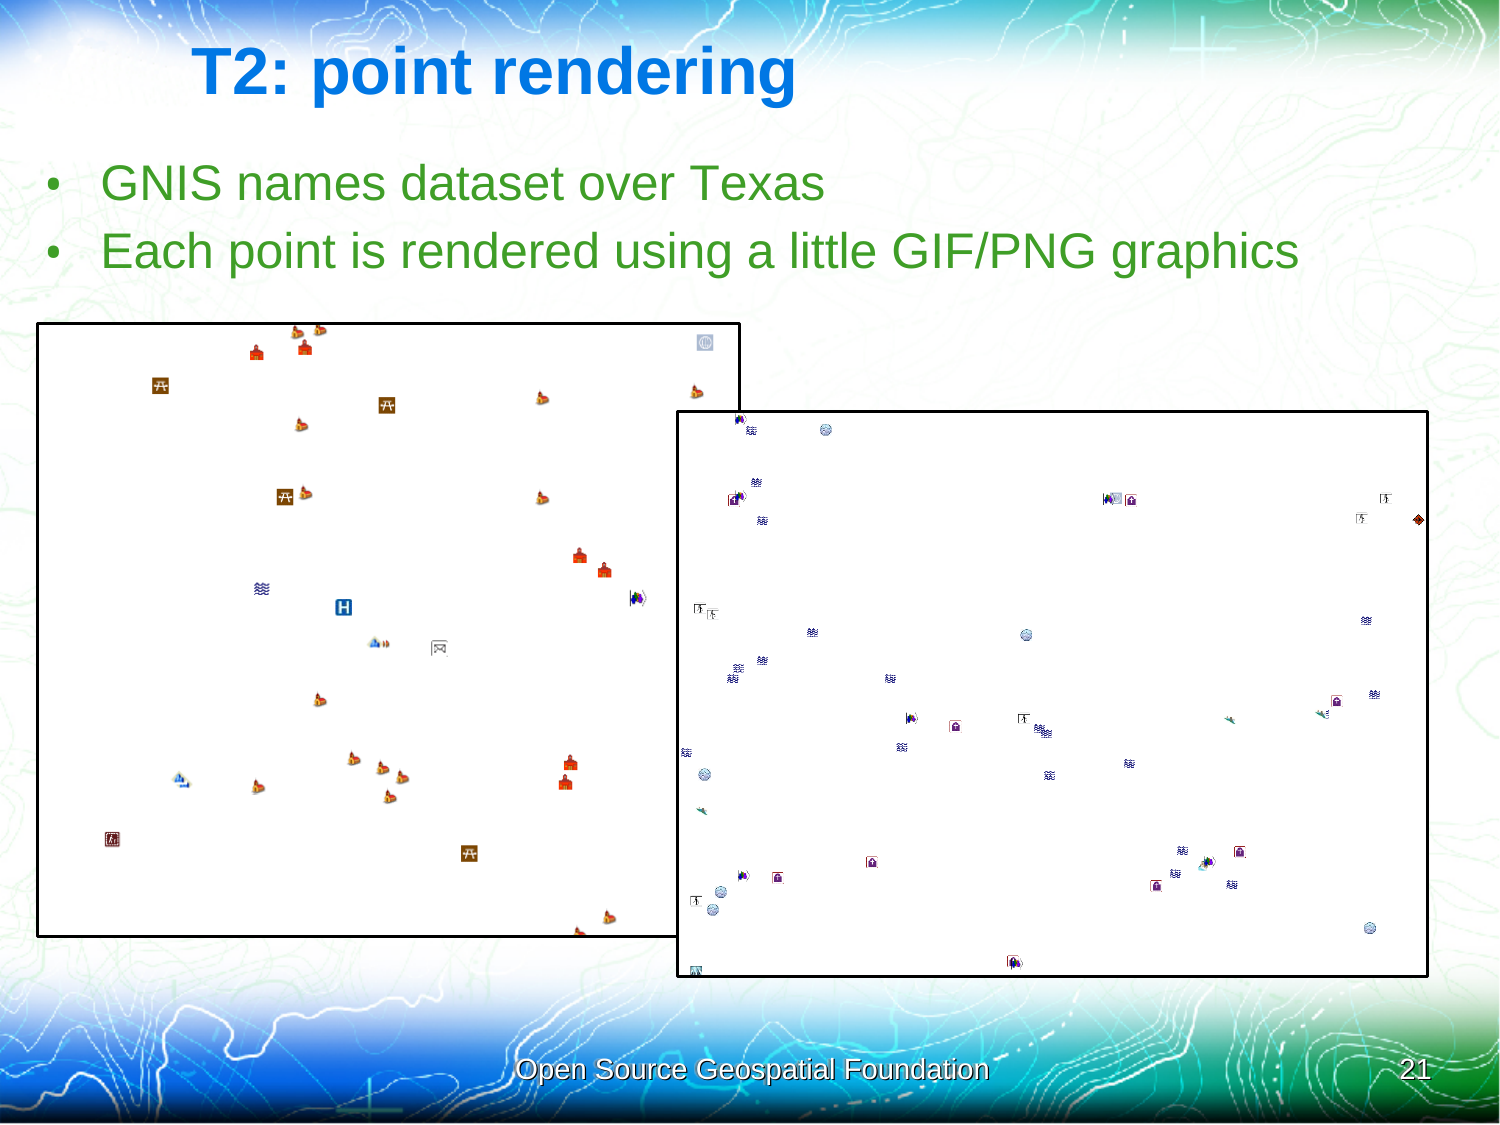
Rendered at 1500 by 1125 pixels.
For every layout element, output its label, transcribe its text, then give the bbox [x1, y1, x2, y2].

picture [0, 0, 1500, 1125]
title T2: point rendering [177, 20, 1477, 122]
list GNIS names dataset over Texas Each point is rendered using a little GIF/PNG graphics [29, 147, 1477, 891]
